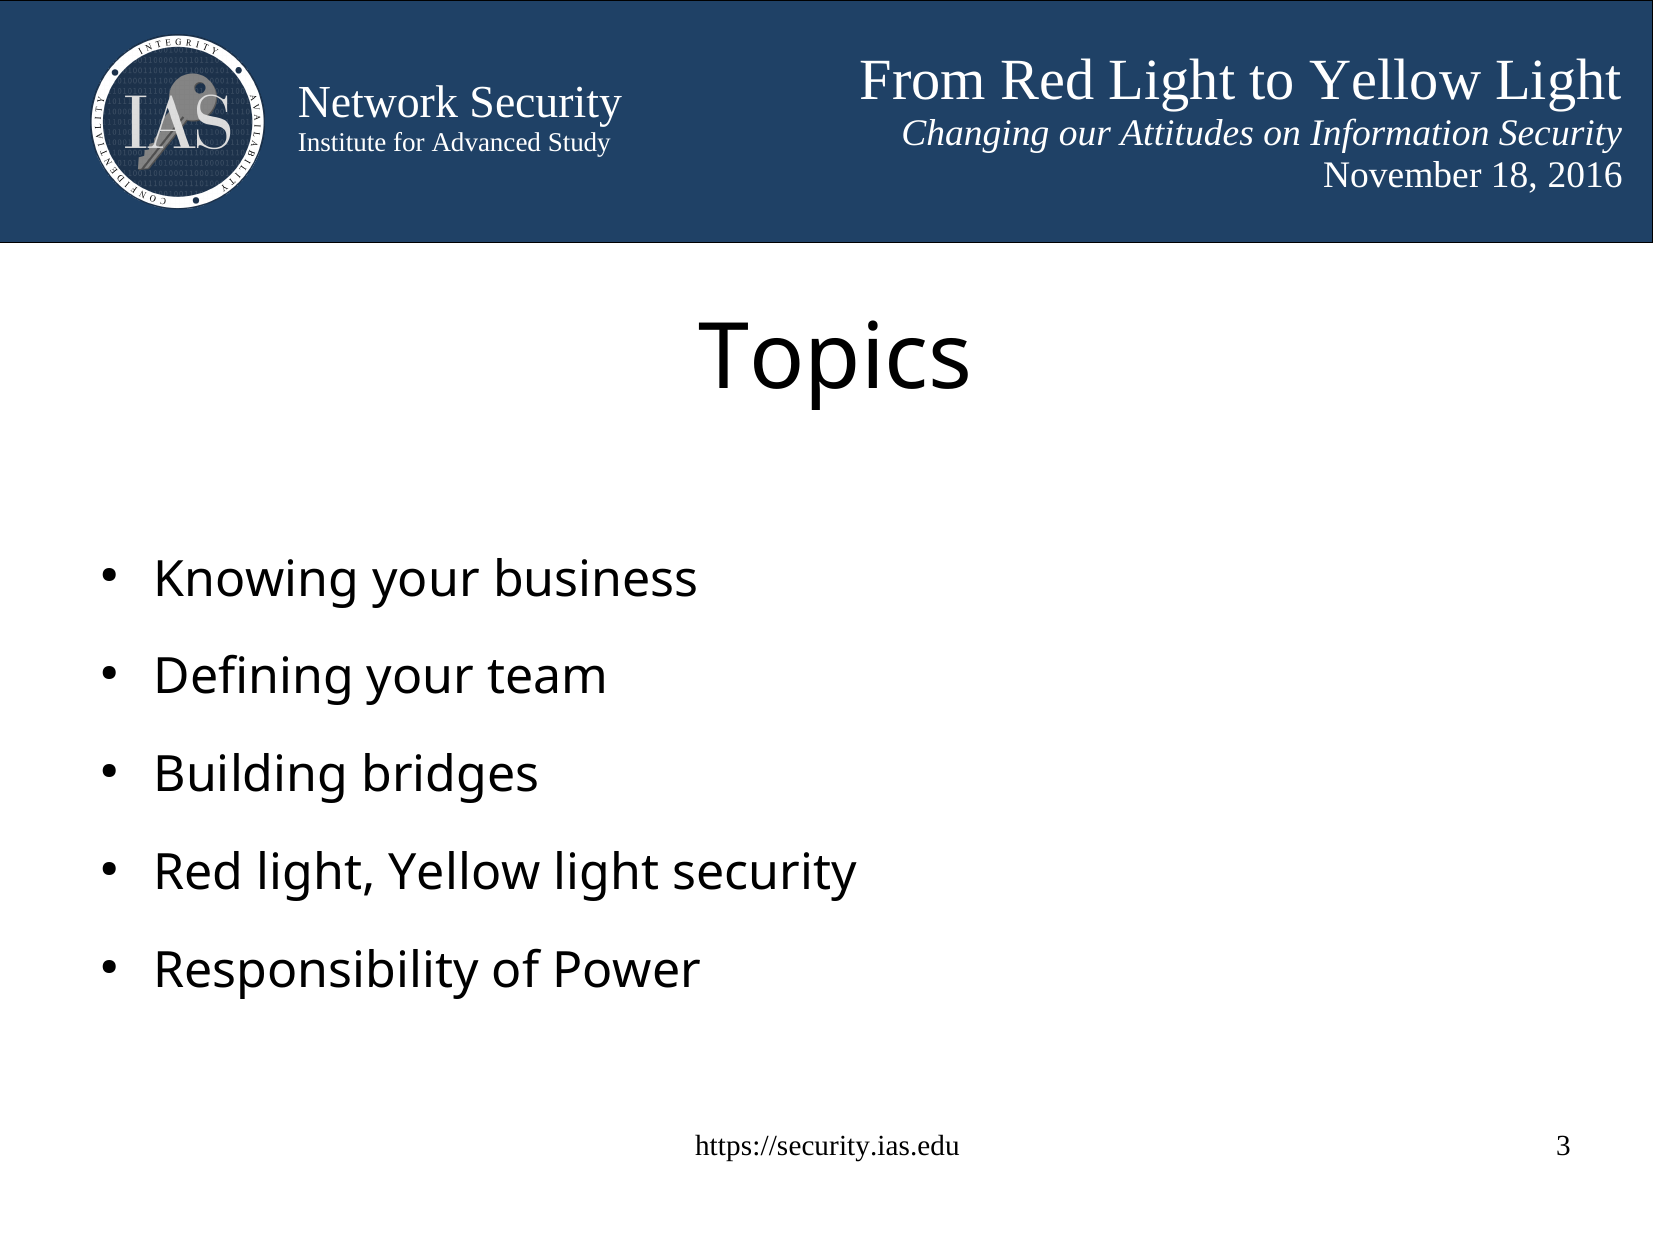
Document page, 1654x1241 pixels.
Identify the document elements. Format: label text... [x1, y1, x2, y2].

picture [72, 16, 283, 228]
list Topics Knowing your business Defining your team Building bridges Red light, Yellow light security Responsibility of Power [82, 290, 1571, 1113]
